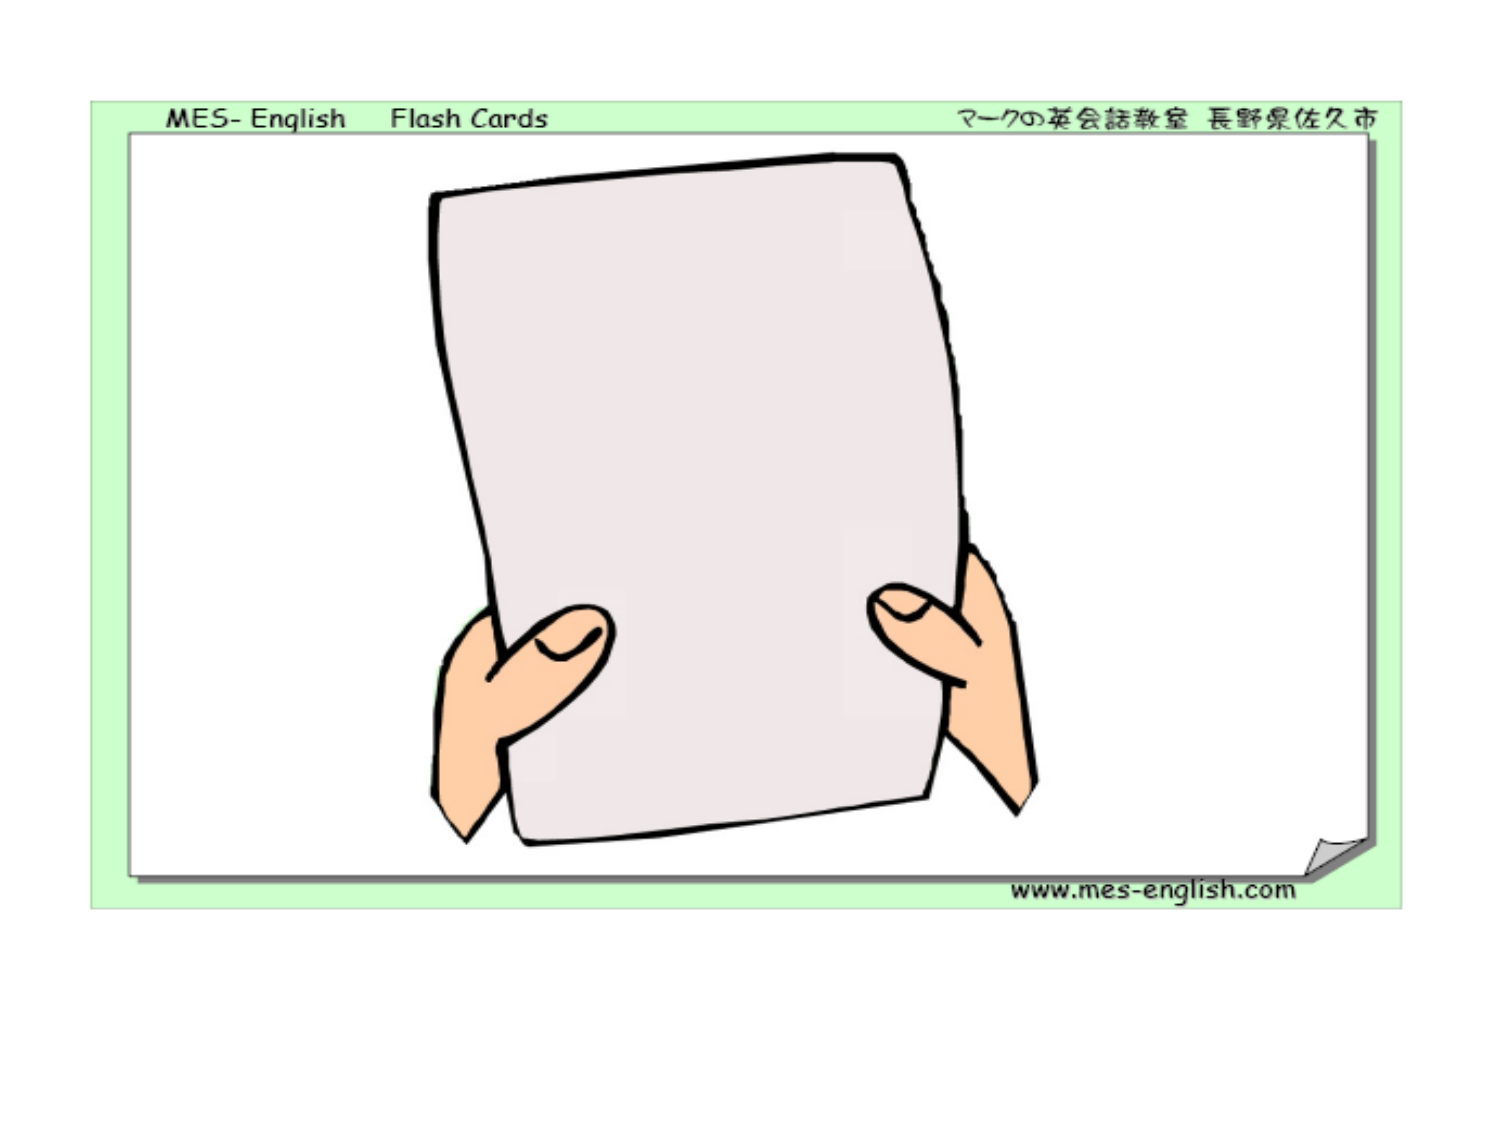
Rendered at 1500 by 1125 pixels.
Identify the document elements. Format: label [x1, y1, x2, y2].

picture [67, 86, 1417, 926]
